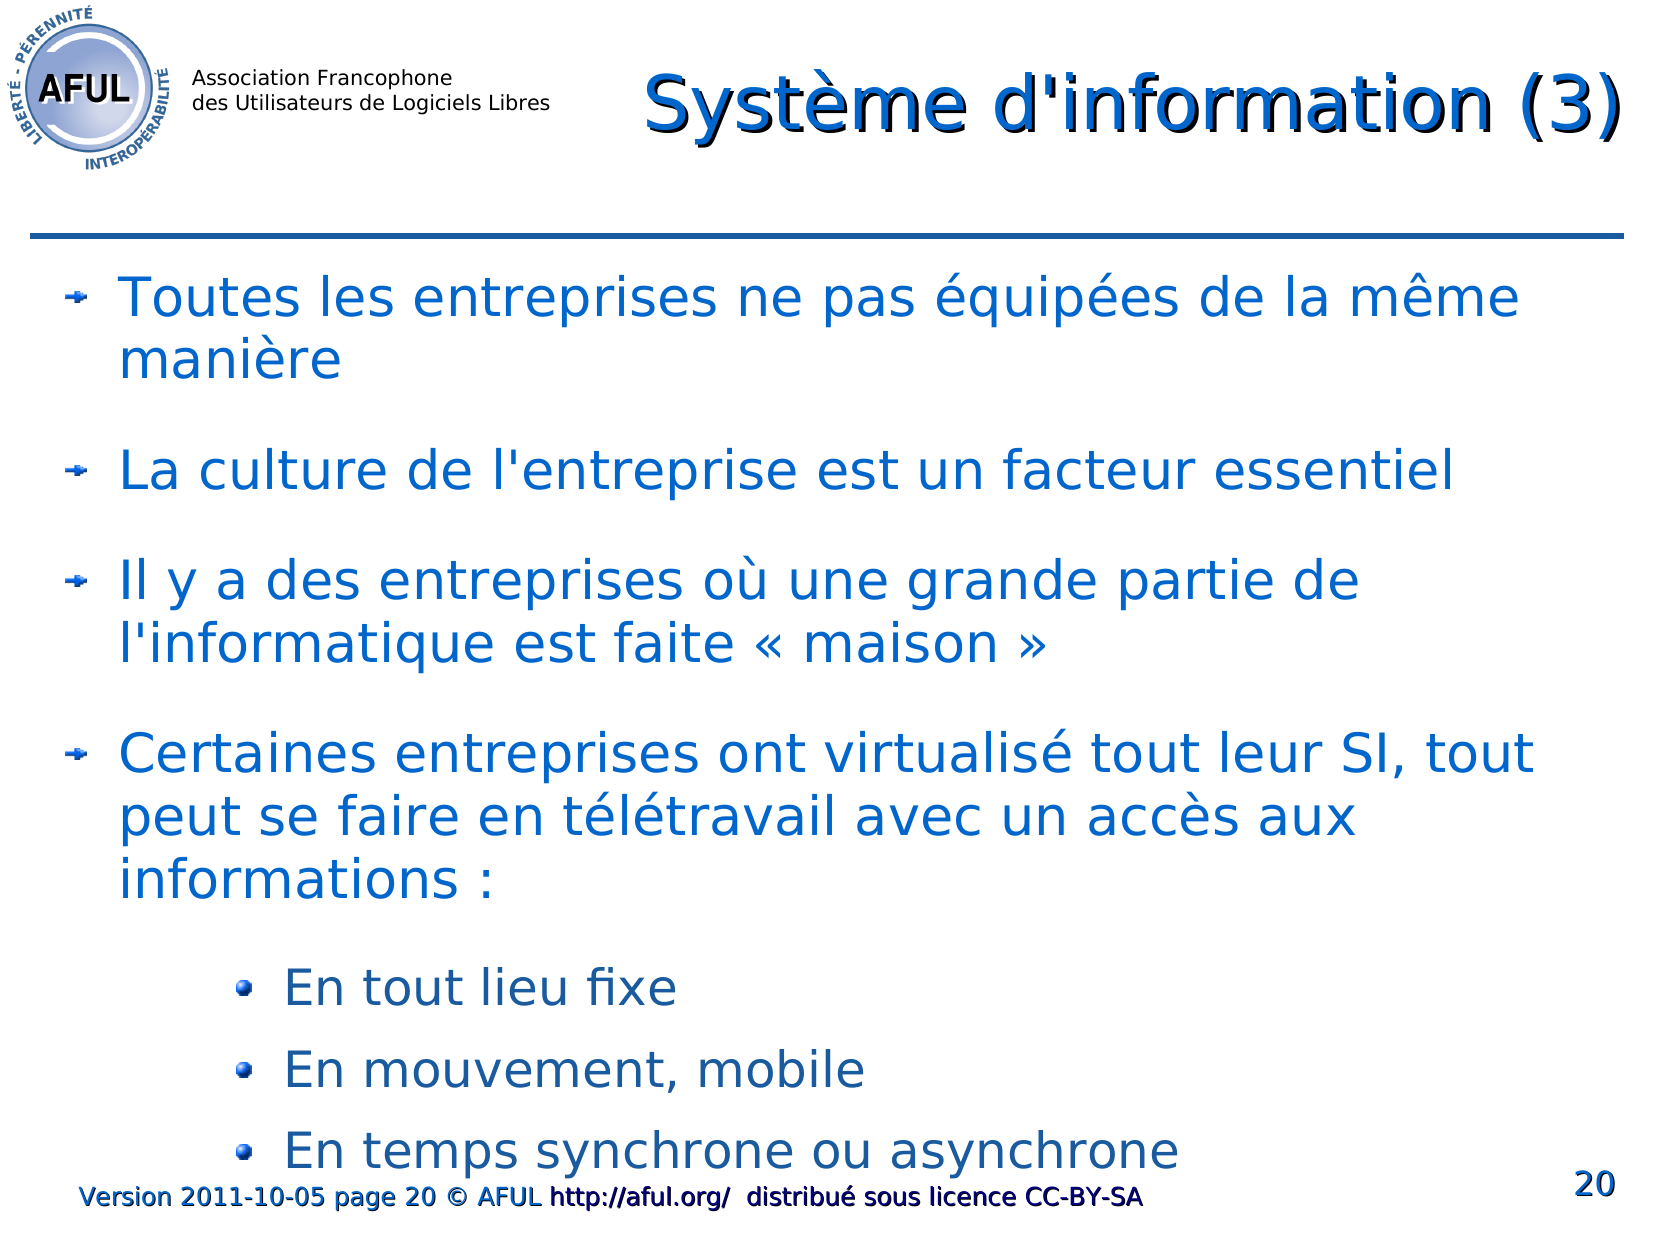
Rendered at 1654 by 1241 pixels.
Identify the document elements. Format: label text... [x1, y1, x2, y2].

title Système d'information (3) [501, 0, 1625, 207]
list Toutes les entreprises ne pas équipées de la même manière La culture de l'entreprise est un facteur essentiel Il y a des entreprises où une grande partie de l'informatique est faite « maison » Certaines entreprises ont virtualisé tout leur SI, tout peut se faire en télétravail avec un accès aux informations : En tout lieu fixe En mouvement, mobile En temps synchrone ou asynchrone [47, 265, 1595, 1211]
picture [0, 0, 178, 178]
